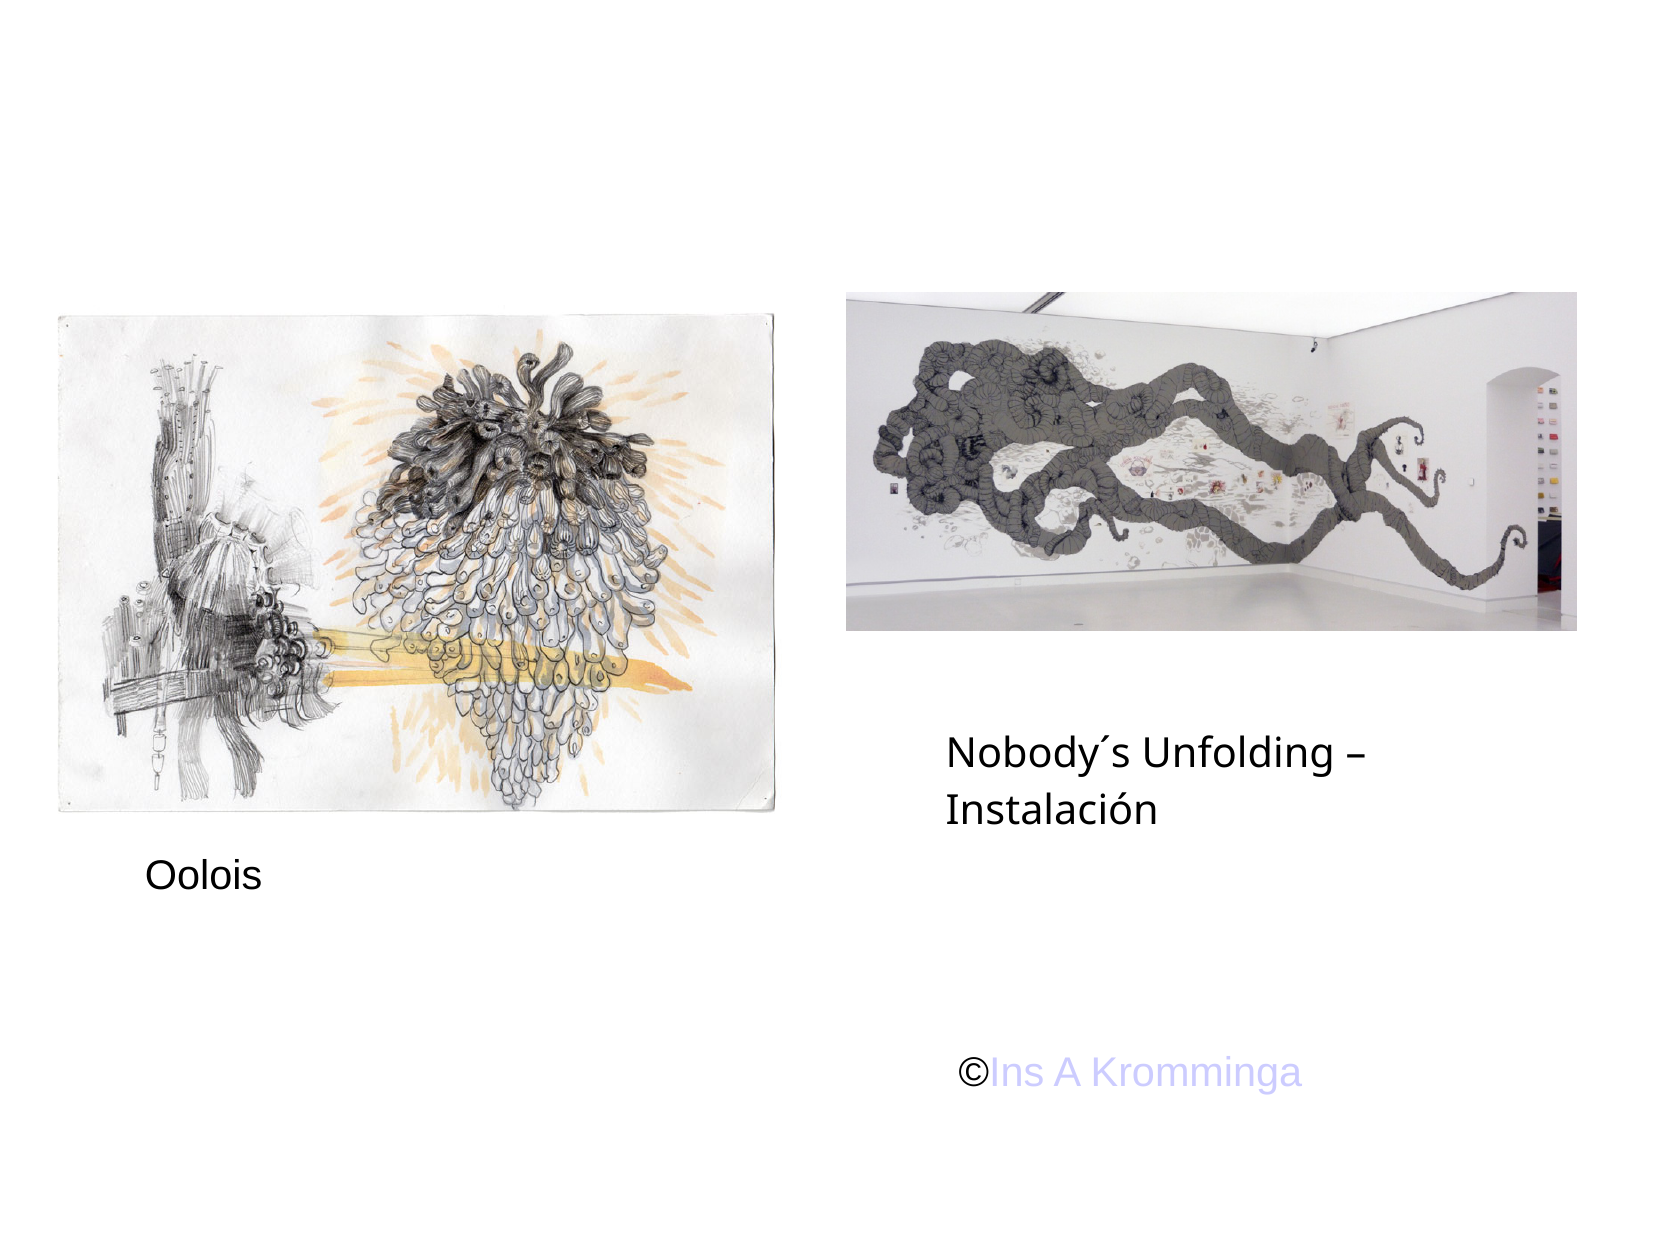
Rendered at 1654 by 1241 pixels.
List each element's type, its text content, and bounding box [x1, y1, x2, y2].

text_box ©Ins A Kromminga [943, 1041, 1413, 1104]
text_box Nobody´s Unfolding – Instalación [930, 715, 1530, 845]
picture [846, 292, 1577, 631]
picture [50, 305, 782, 814]
text_box Oolois [130, 843, 612, 906]
